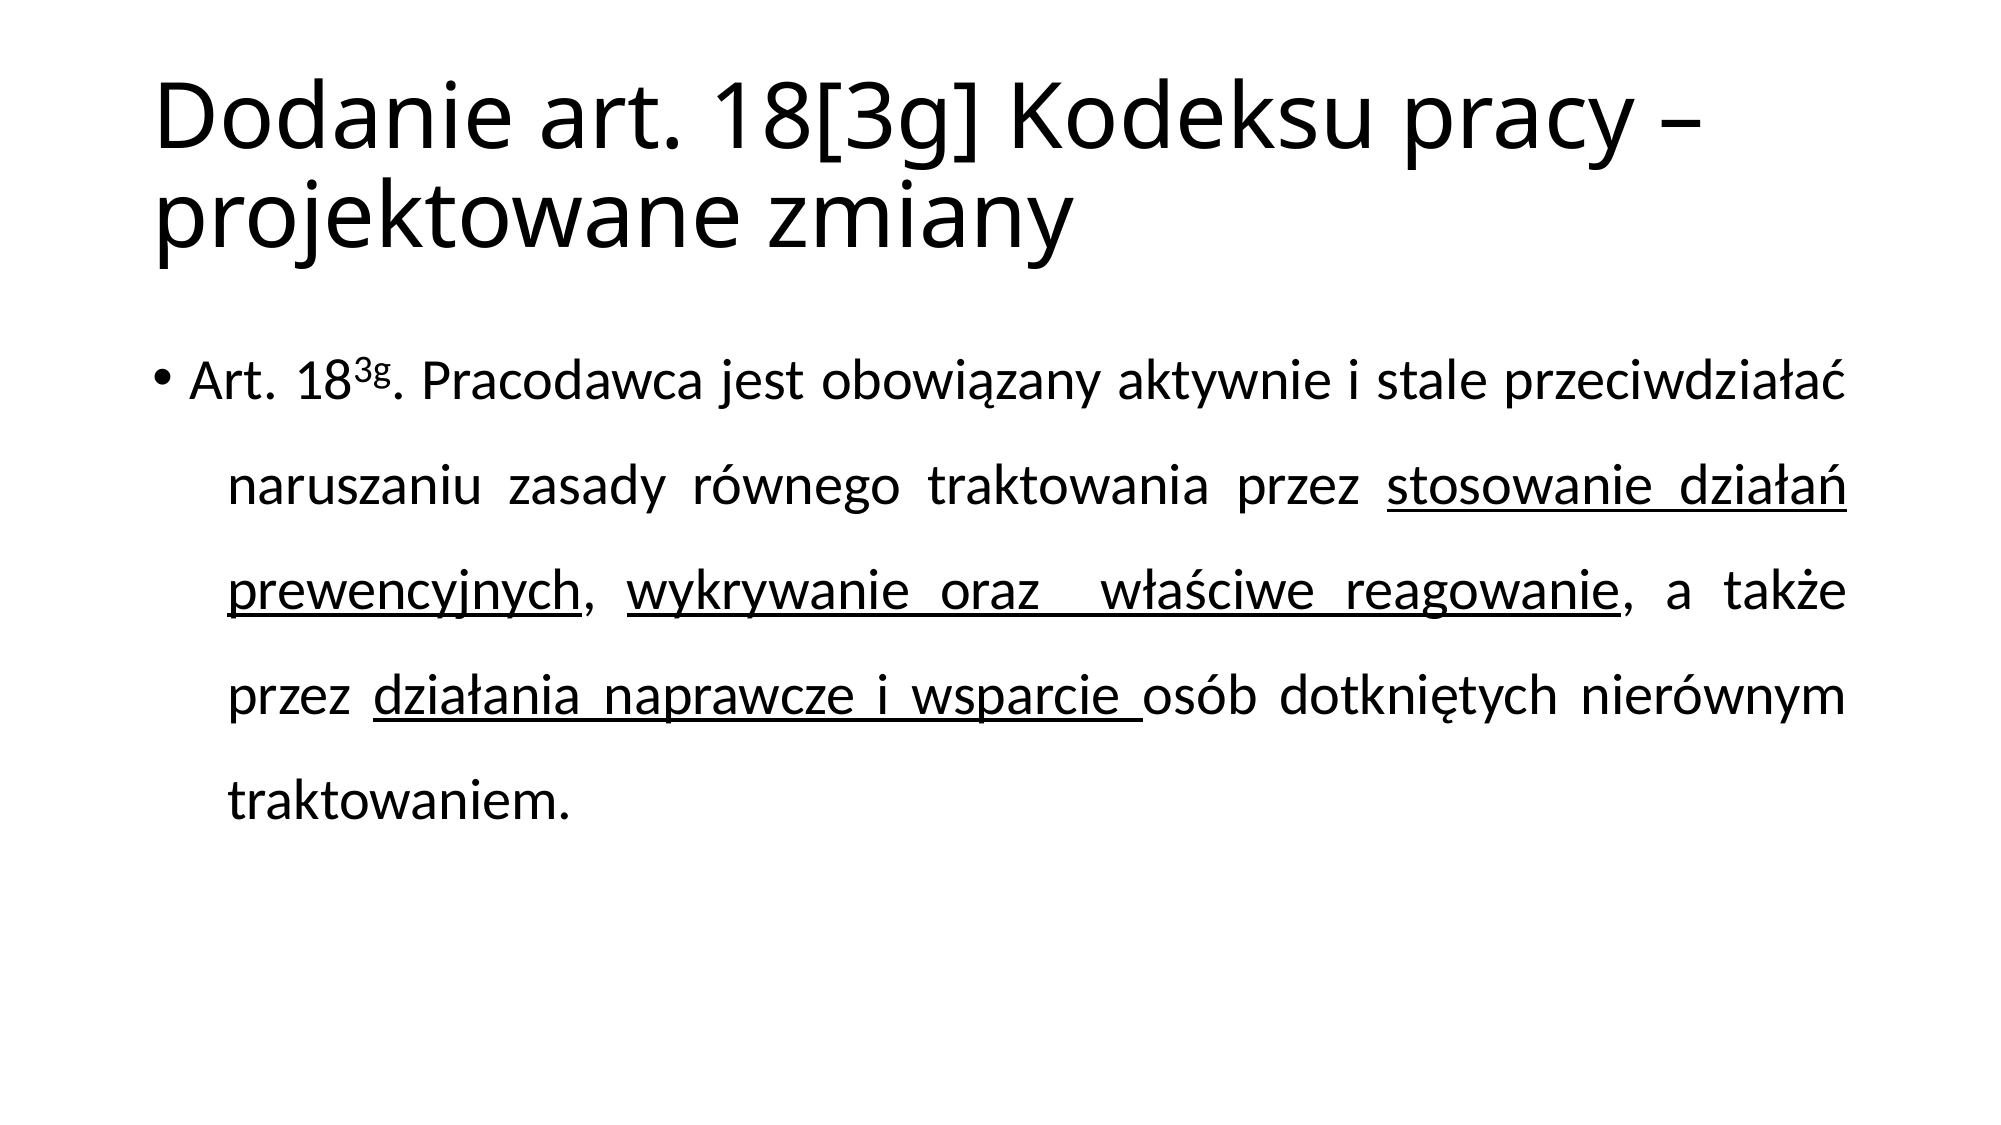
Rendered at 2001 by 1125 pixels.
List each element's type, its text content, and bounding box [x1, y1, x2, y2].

title Dodanie art. 18[3g] Kodeksu pracy – projektowane zmiany [137, 59, 1863, 278]
list Art. 183g. Pracodawca jest obowiązany aktywnie i stale przeciwdziałać naruszaniu zasady równego traktowania przez stosowanie działań prewencyjnych, wykrywanie oraz właściwe reagowanie, a także przez działania naprawcze i wsparcie osób dotkniętych nierównym traktowaniem. [137, 299, 1863, 1014]
